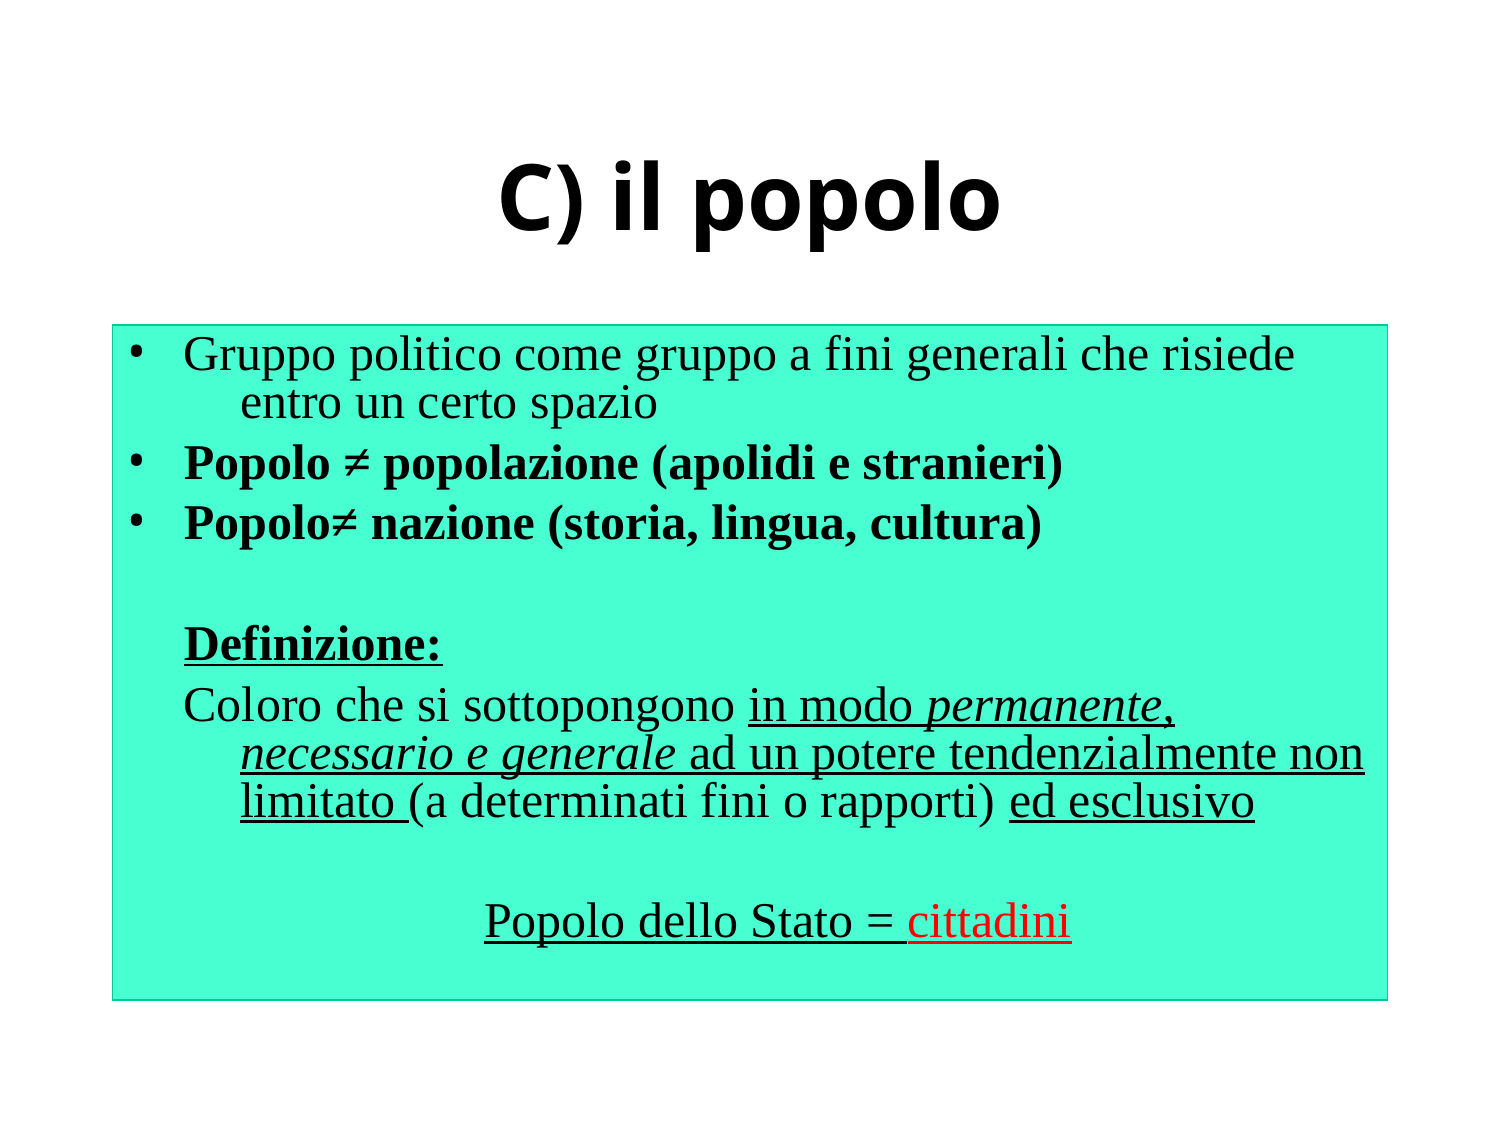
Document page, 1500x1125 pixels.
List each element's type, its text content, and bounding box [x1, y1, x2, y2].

title C) il popolo [112, 99, 1388, 288]
list Gruppo politico come gruppo a fini generali che risiede entro un certo spazio Popolo ≠ popolazione (apolidi e stranieri) Popolo≠ nazione (storia, lingua, cultura) Definizione: Coloro che si sottopongono in modo permanente, necessario e generale ad un potere tendenzialmente non limitato (a determinati fini o rapporti) ed esclusivo Popolo dello Stato = cittadini [112, 324, 1388, 1000]
